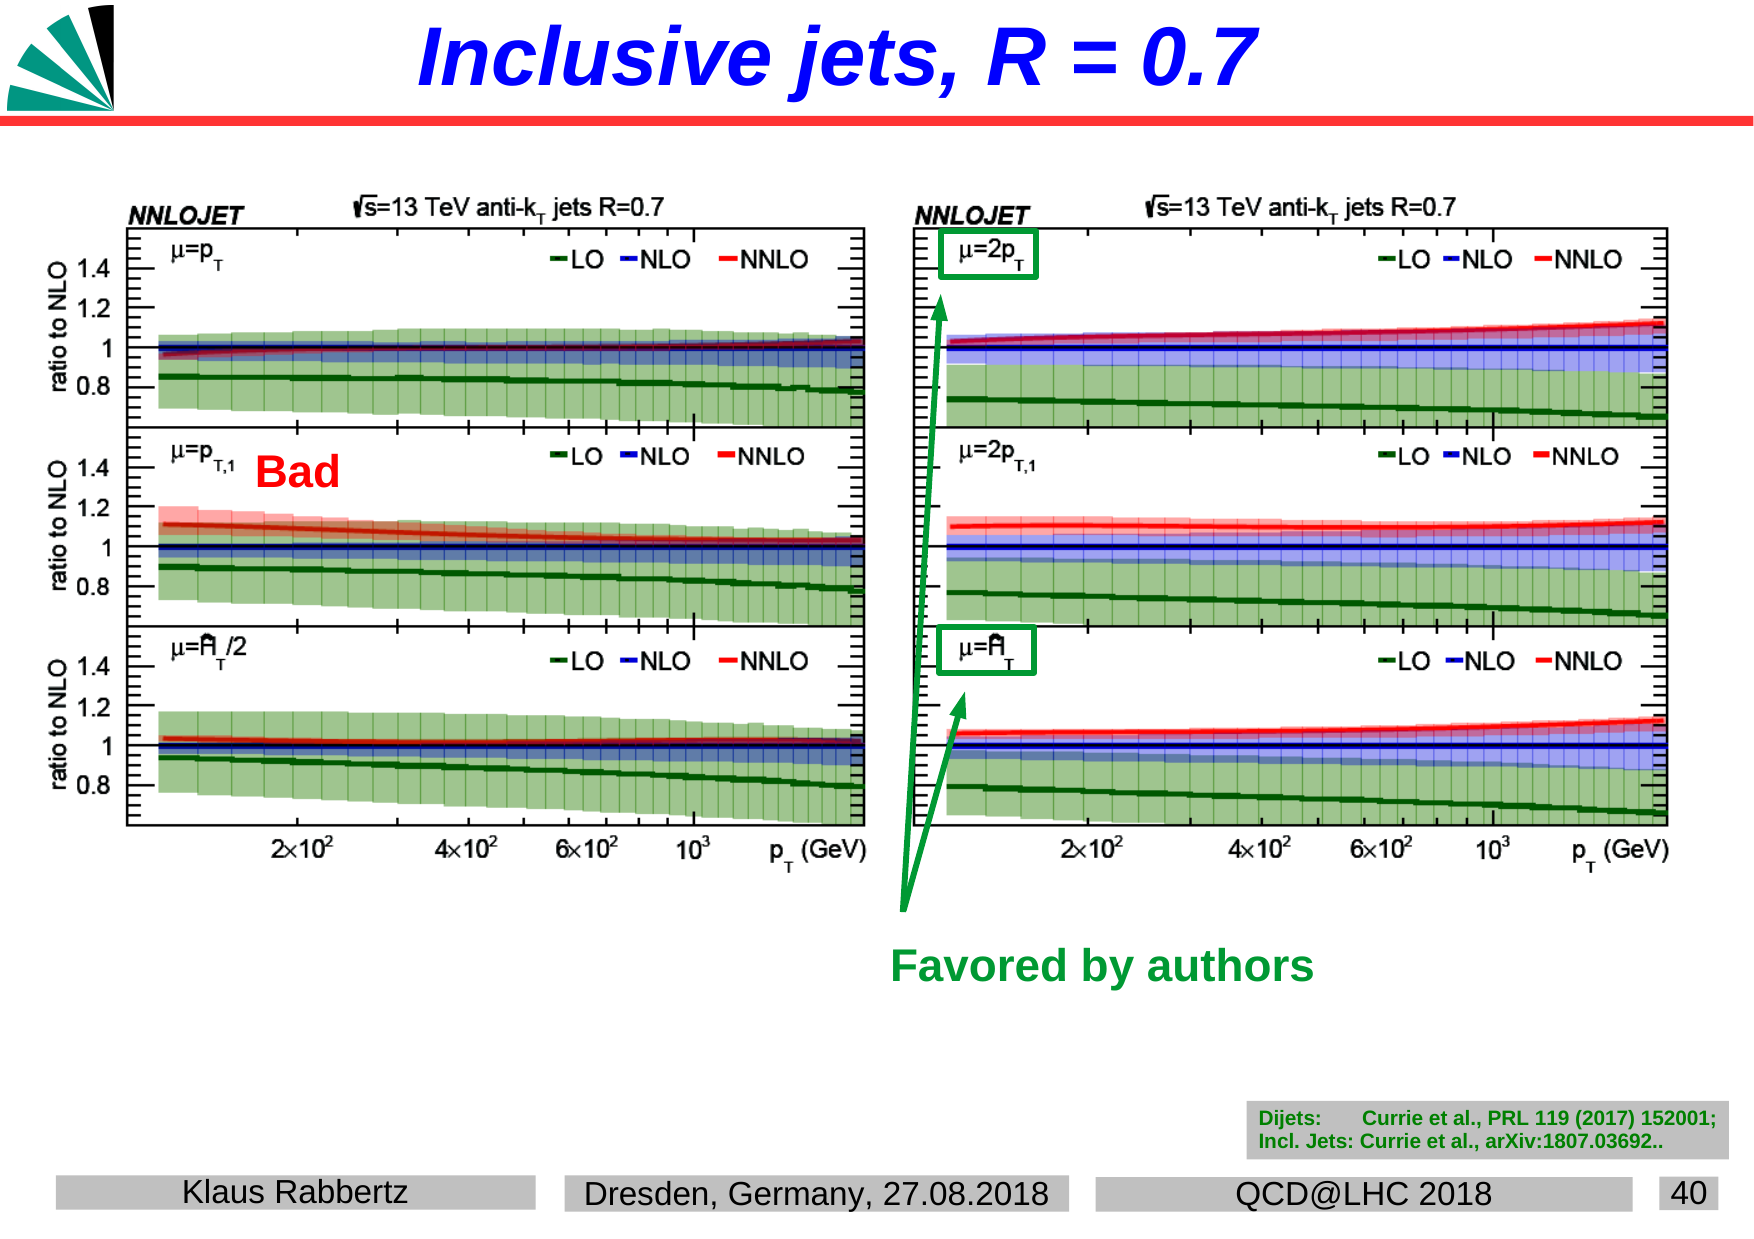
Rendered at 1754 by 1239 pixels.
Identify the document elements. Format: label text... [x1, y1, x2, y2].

text_box Dijets: Currie et al., PRL 119 (2017) 152001; Incl. Jets: Currie et al., arXiv:1807.03692.. [1246, 1100, 1727, 1160]
text_box Bad [242, 440, 354, 504]
picture [41, 186, 1681, 883]
text_box Favored by authors [878, 934, 1328, 998]
title Inclusive jets, R = 0.7 [129, 0, 1545, 114]
picture [7, 5, 114, 112]
